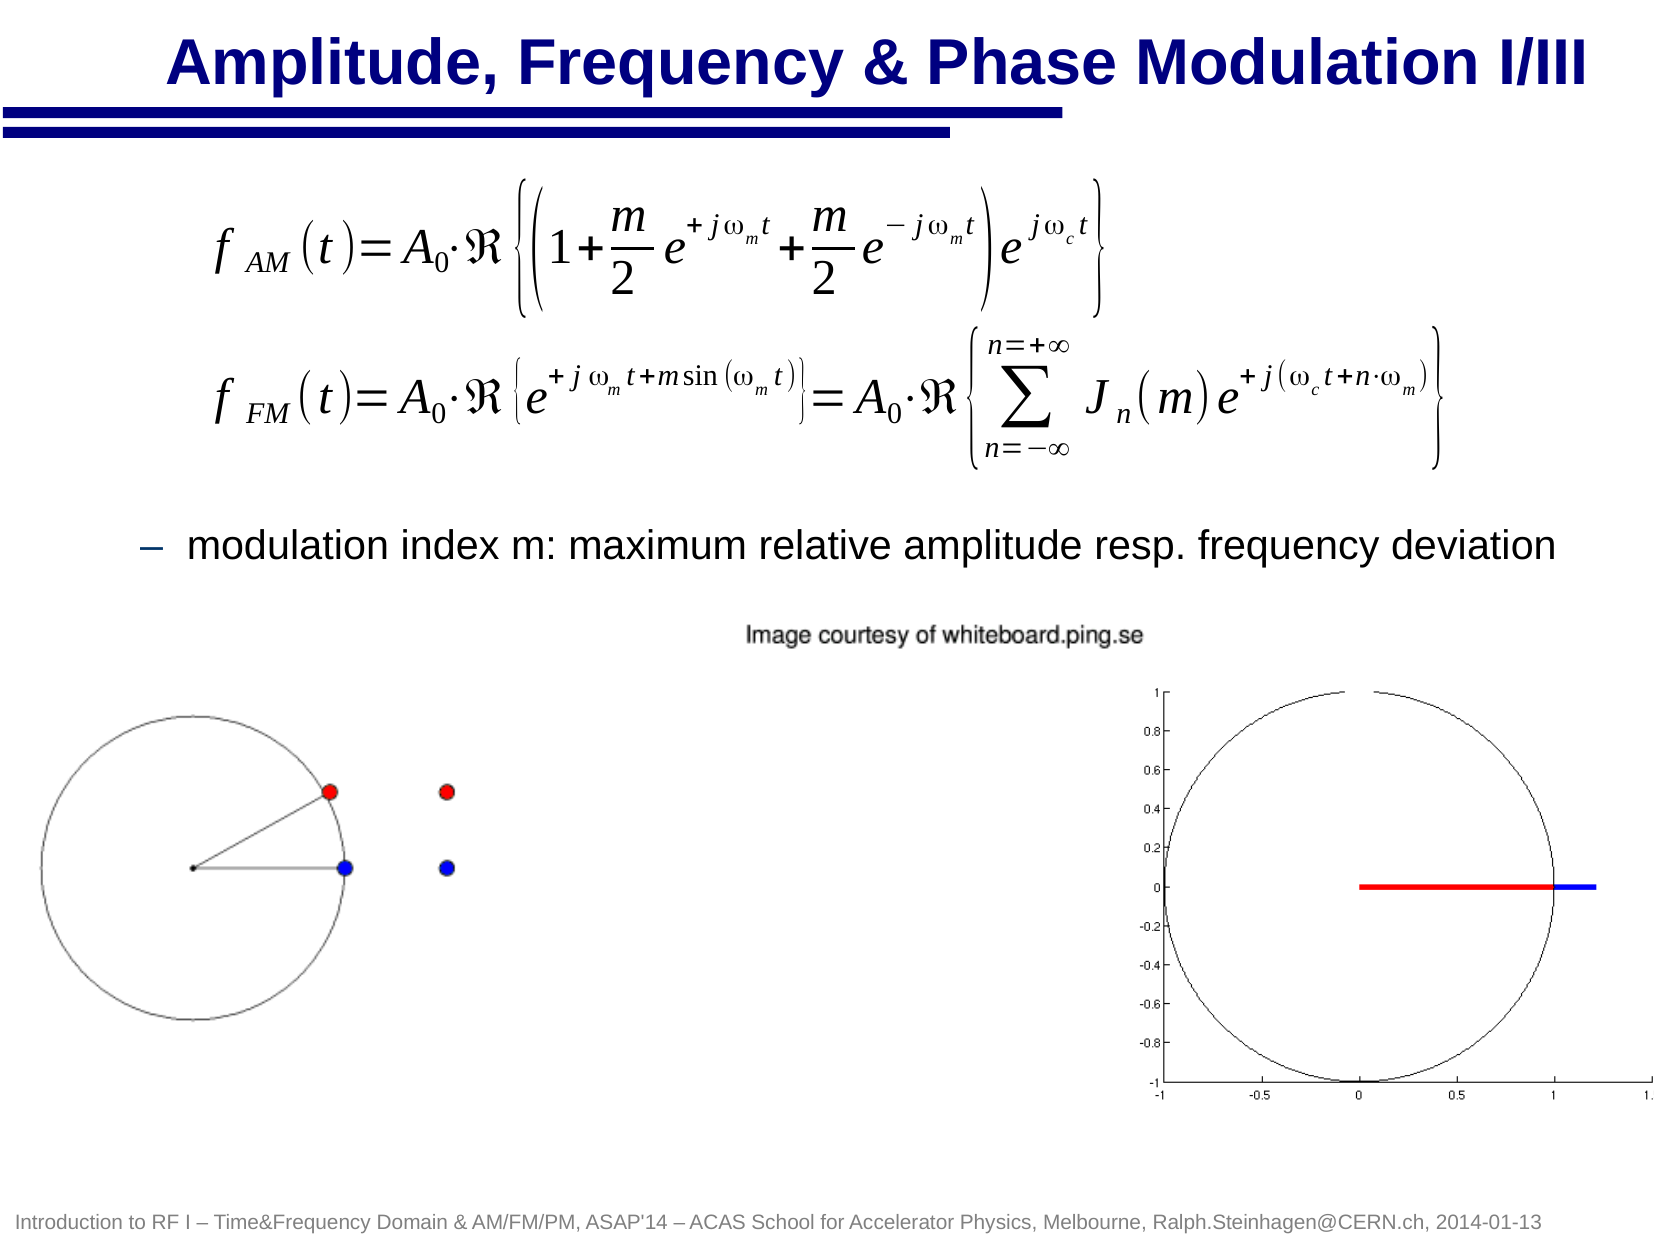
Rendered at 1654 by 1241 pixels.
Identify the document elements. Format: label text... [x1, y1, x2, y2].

picture [0, 615, 65, 1122]
title Amplitude, Frequency & Phase Modulation I/III [165, 0, 1605, 124]
chart [192, 174, 1463, 471]
list modulation index m: maximum relative amplitude resp. frequency deviation [65, 192, 1628, 1205]
picture [1078, 656, 1654, 1135]
